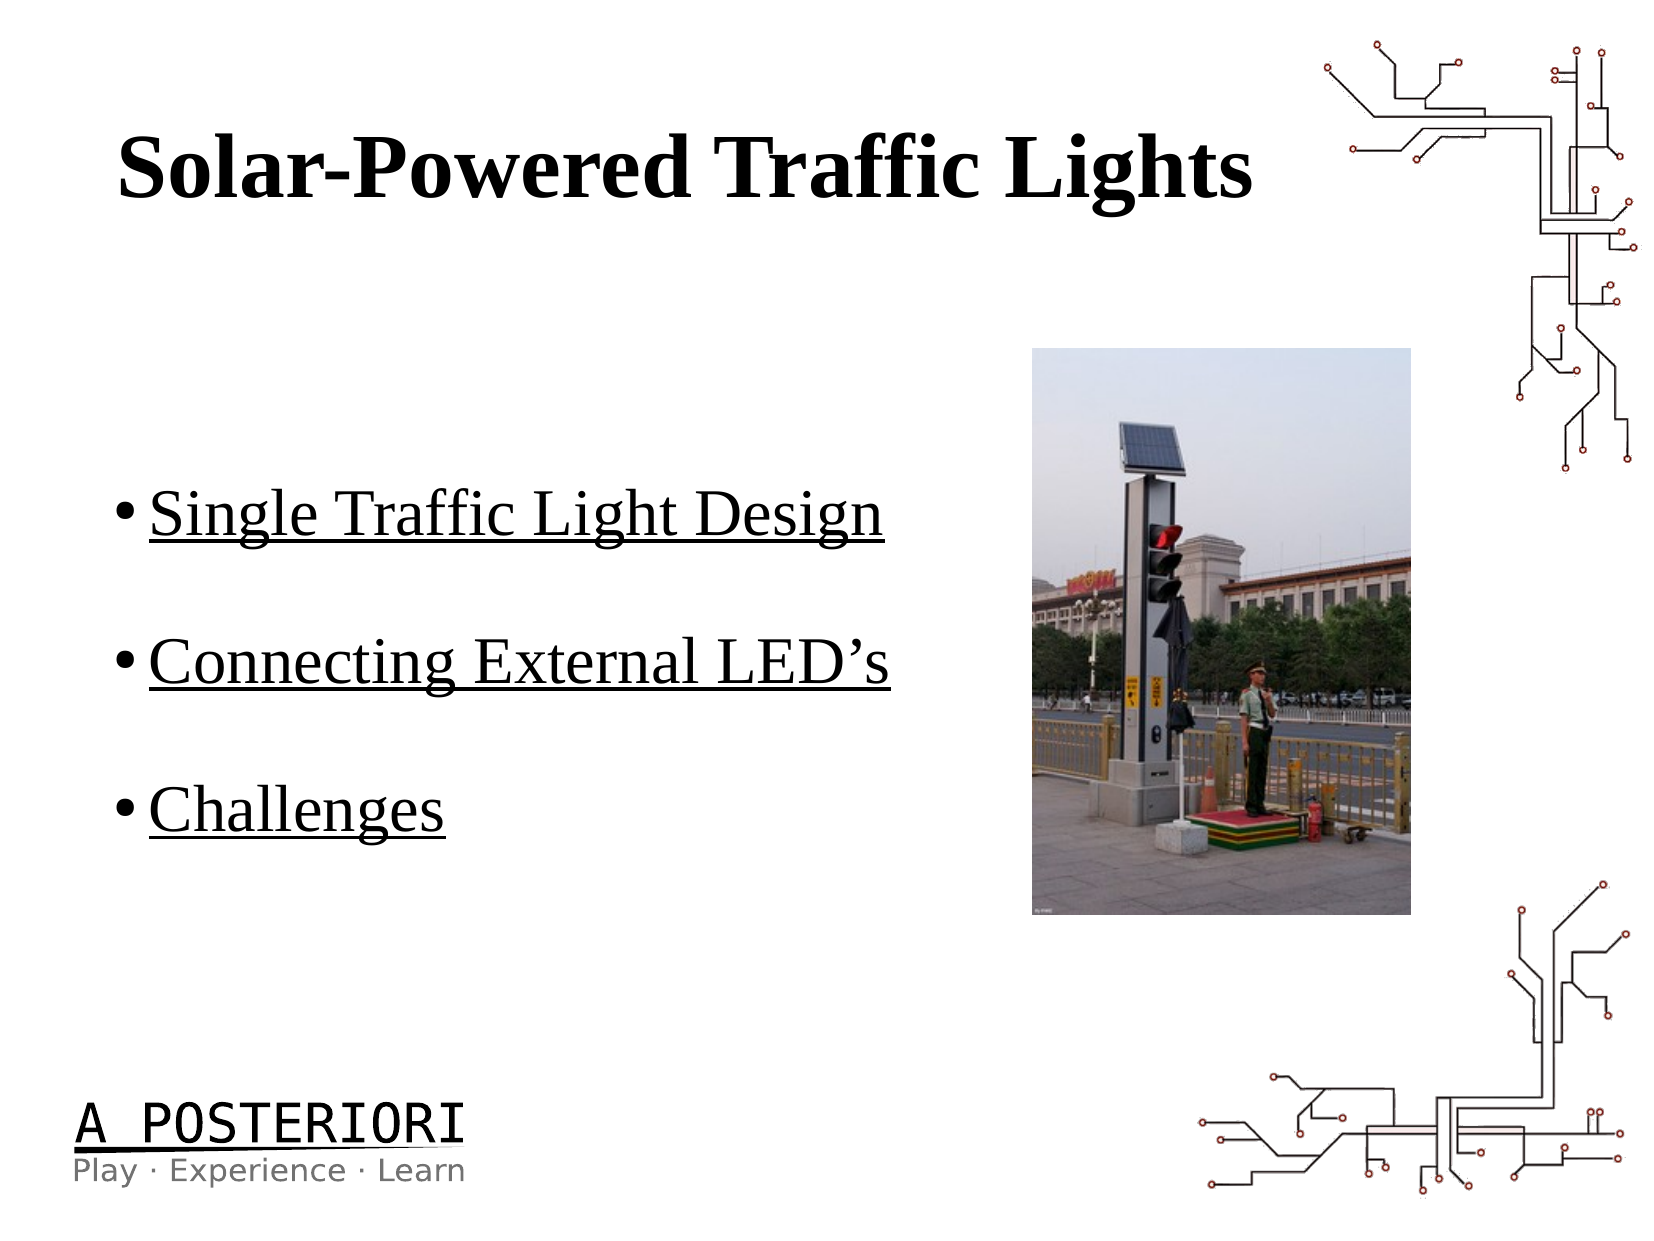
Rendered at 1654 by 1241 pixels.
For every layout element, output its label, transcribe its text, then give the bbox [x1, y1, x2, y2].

picture [73, 1101, 466, 1189]
subtitle Single Traffic Light Design Connecting External LED’s Challenges [113, 287, 1089, 961]
title Solar-Powered Traffic Lights [75, 62, 1298, 270]
picture [1032, 35, 1643, 1201]
